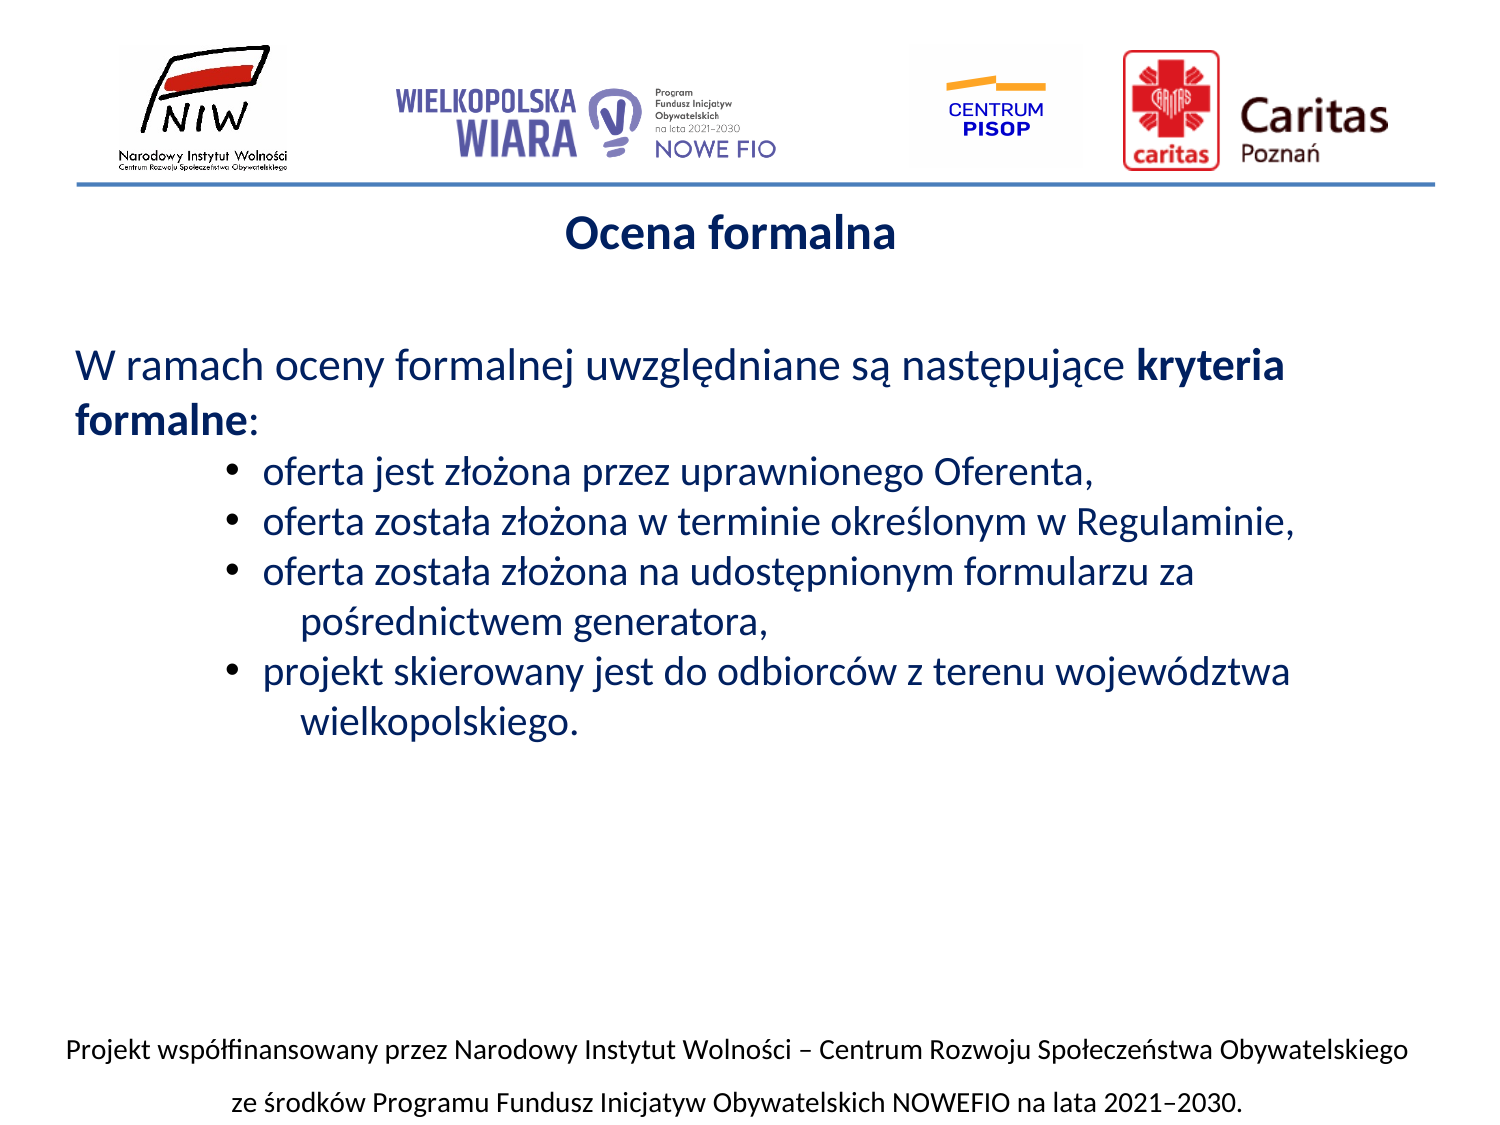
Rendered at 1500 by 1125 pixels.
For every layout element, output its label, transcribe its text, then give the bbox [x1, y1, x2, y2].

subtitle W ramach oceny formalnej uwzględniane są następujące kryteria formalne: oferta jest złożona przez uprawnionego Oferenta, oferta została złożona w terminie określonym w Regulaminie, oferta została złożona na udostępnionym formularzu za pośrednictwem generatora, projekt skierowany jest do odbiorców z terenu województwa wielkopolskiego. [75, 334, 1426, 727]
text_box Ocena formalna [318, 199, 1145, 261]
